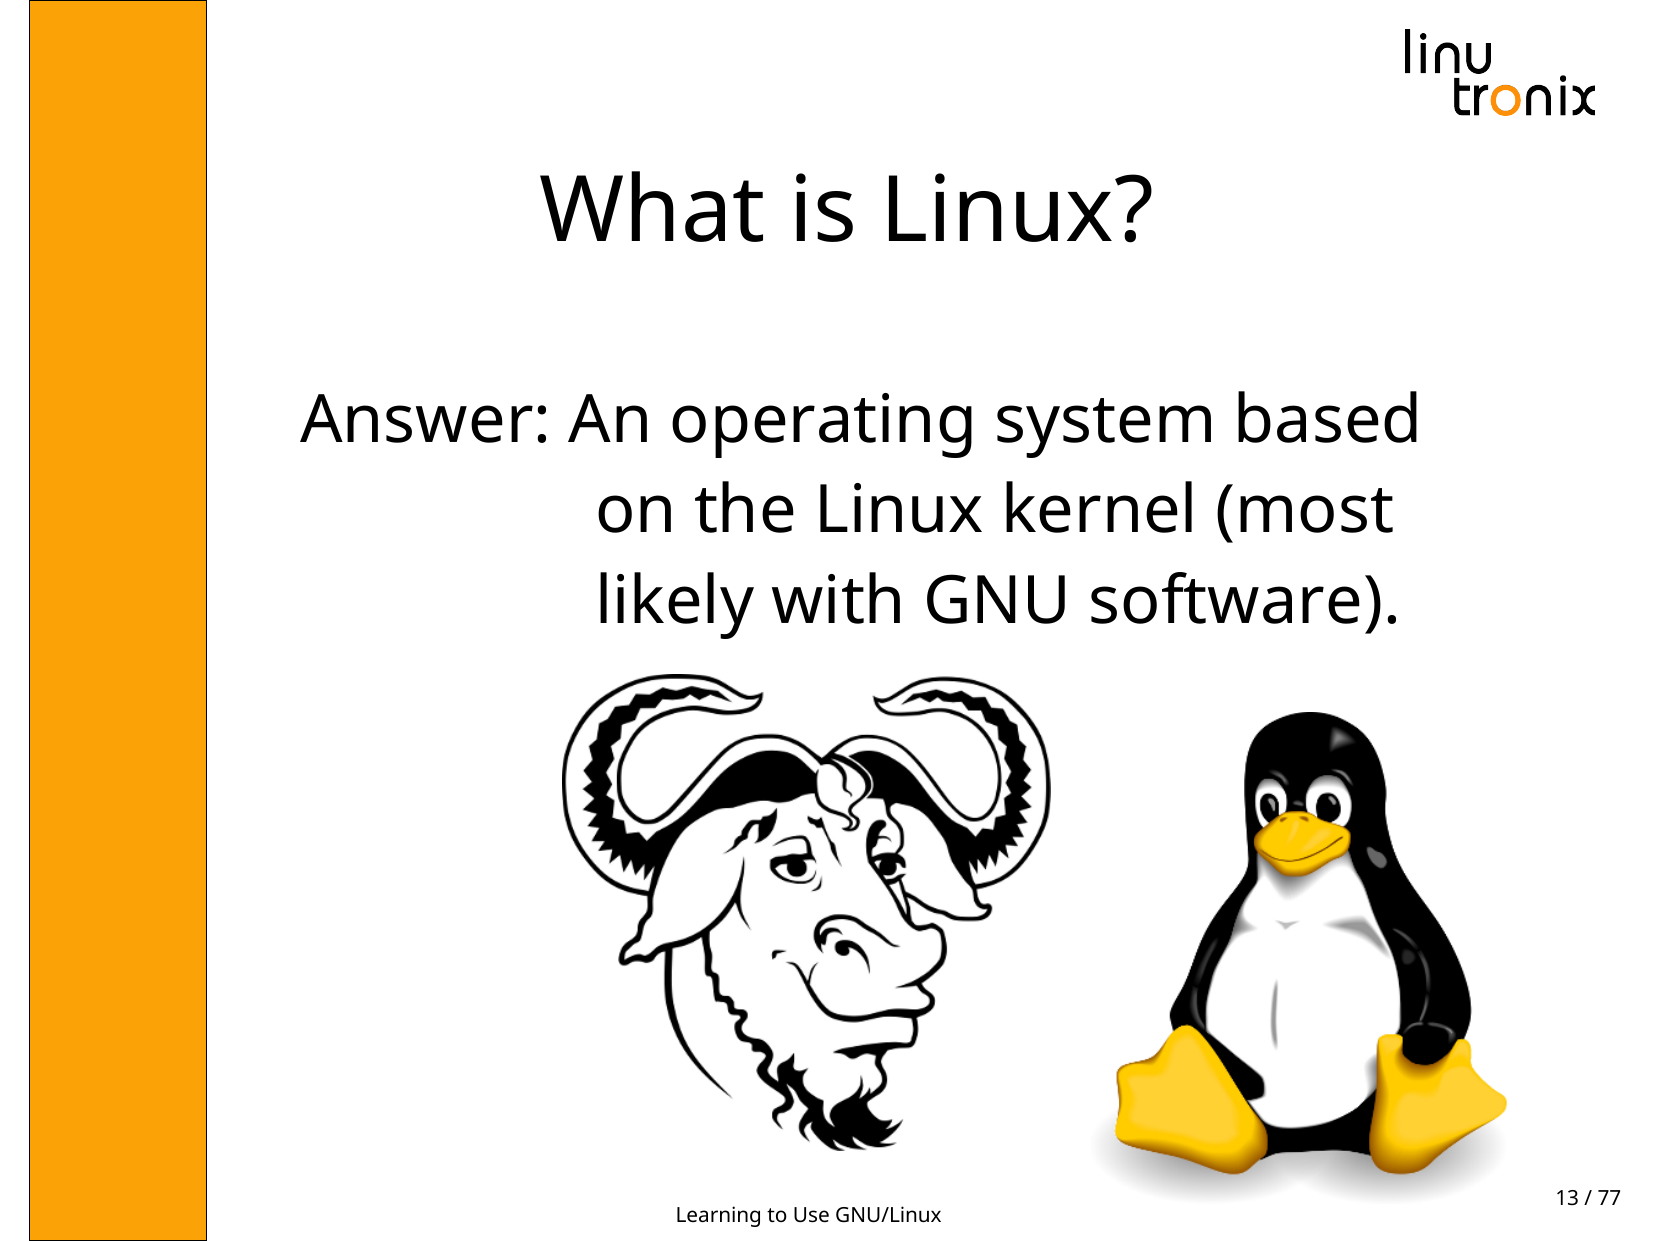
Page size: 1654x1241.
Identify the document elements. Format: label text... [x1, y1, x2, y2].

picture [1405, 29, 1595, 116]
picture [562, 674, 1051, 1151]
text_box What is Linux? [539, 143, 1209, 263]
text_box Answer: An operating system based on the Linux kernel (most likely with GNU software). [300, 370, 1505, 664]
picture [1087, 712, 1508, 1208]
